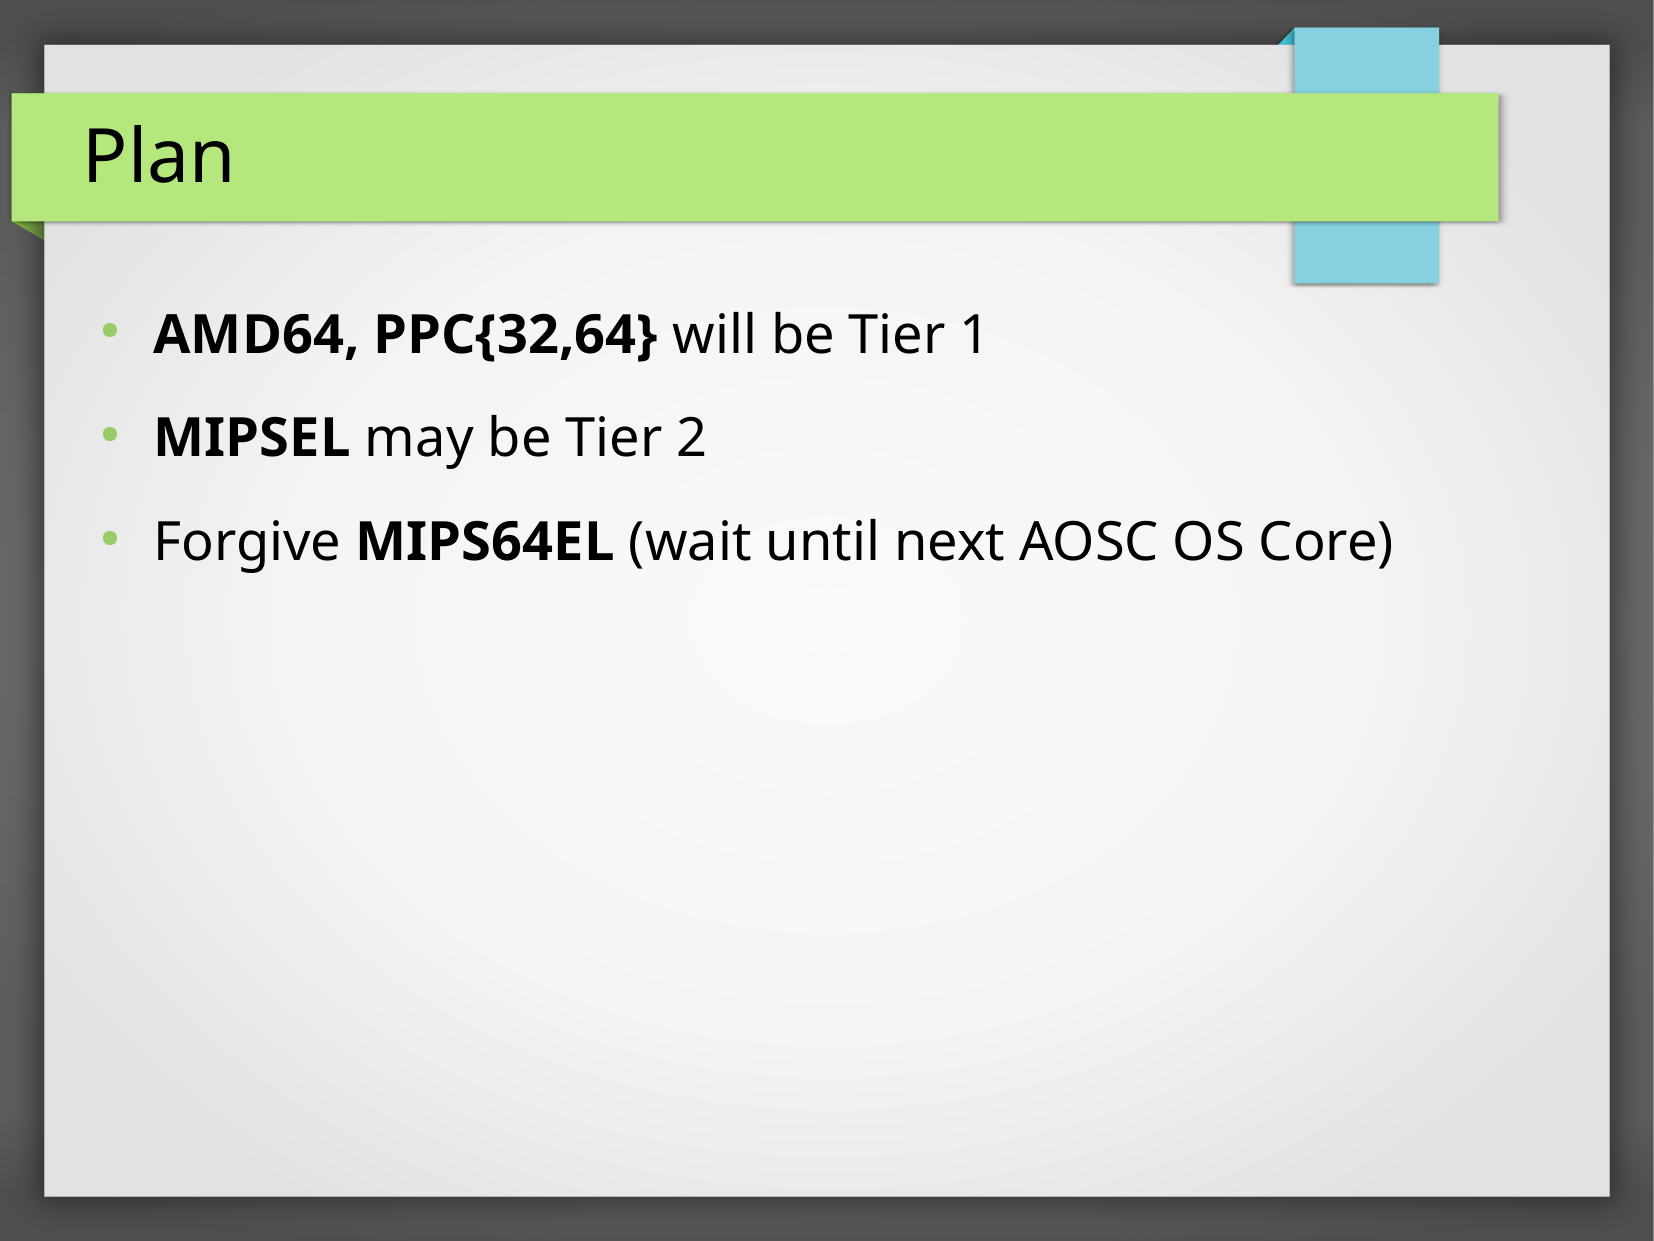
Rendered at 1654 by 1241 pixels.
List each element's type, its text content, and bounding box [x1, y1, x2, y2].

picture [0, 0, 1654, 1241]
title Plan [82, 94, 1264, 213]
list AMD64, PPC{32,64} will be Tier 1 MIPSEL may be Tier 2 Forgive MIPS64EL (wait until next AOSC OS Core) [82, 295, 1571, 1015]
